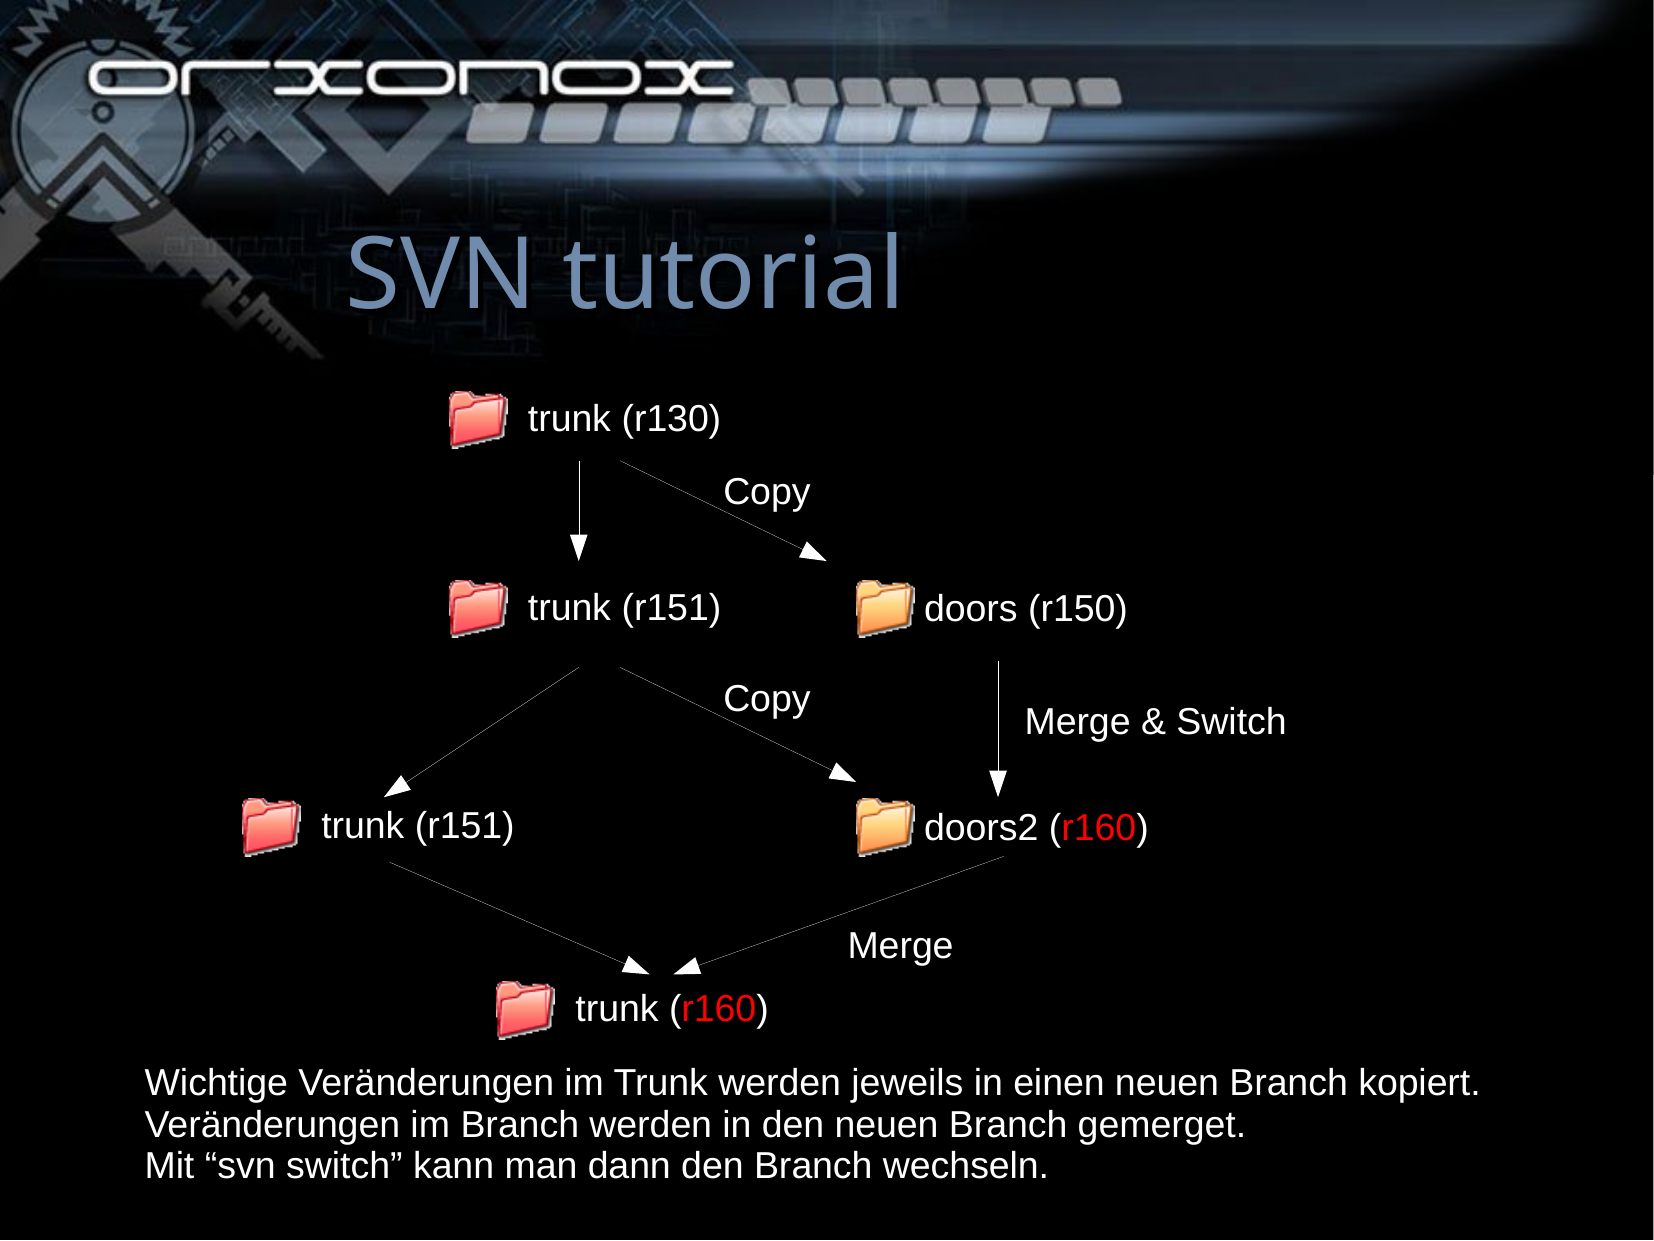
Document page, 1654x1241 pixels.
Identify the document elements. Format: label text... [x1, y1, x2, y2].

picture [449, 580, 508, 638]
text_box Merge & Switch [1009, 693, 1317, 751]
picture [856, 798, 915, 857]
picture [856, 580, 915, 638]
picture [242, 798, 301, 857]
text_box Copy [708, 462, 845, 520]
text_box Copy [708, 669, 845, 727]
text_box Merge [832, 917, 969, 975]
text_box doors (r150) [909, 580, 1176, 637]
text_box trunk (r151) [513, 578, 737, 636]
picture [496, 981, 555, 1040]
text_box Wichtige Veränderungen im Trunk werden jeweils in einen neuen Branch kopiert. Veränderungen im Branch werden in den neuen Branch gemerget. Mit “svn switch” kann man dann den Branch wechseln. [94, 1053, 1589, 1195]
text_box trunk (r130) [513, 389, 737, 447]
text_box trunk (r151) [306, 797, 530, 855]
picture [0, 0, 1654, 475]
text_box doors2 (r160) [909, 798, 1176, 856]
text_box trunk (r160) [560, 980, 784, 1038]
